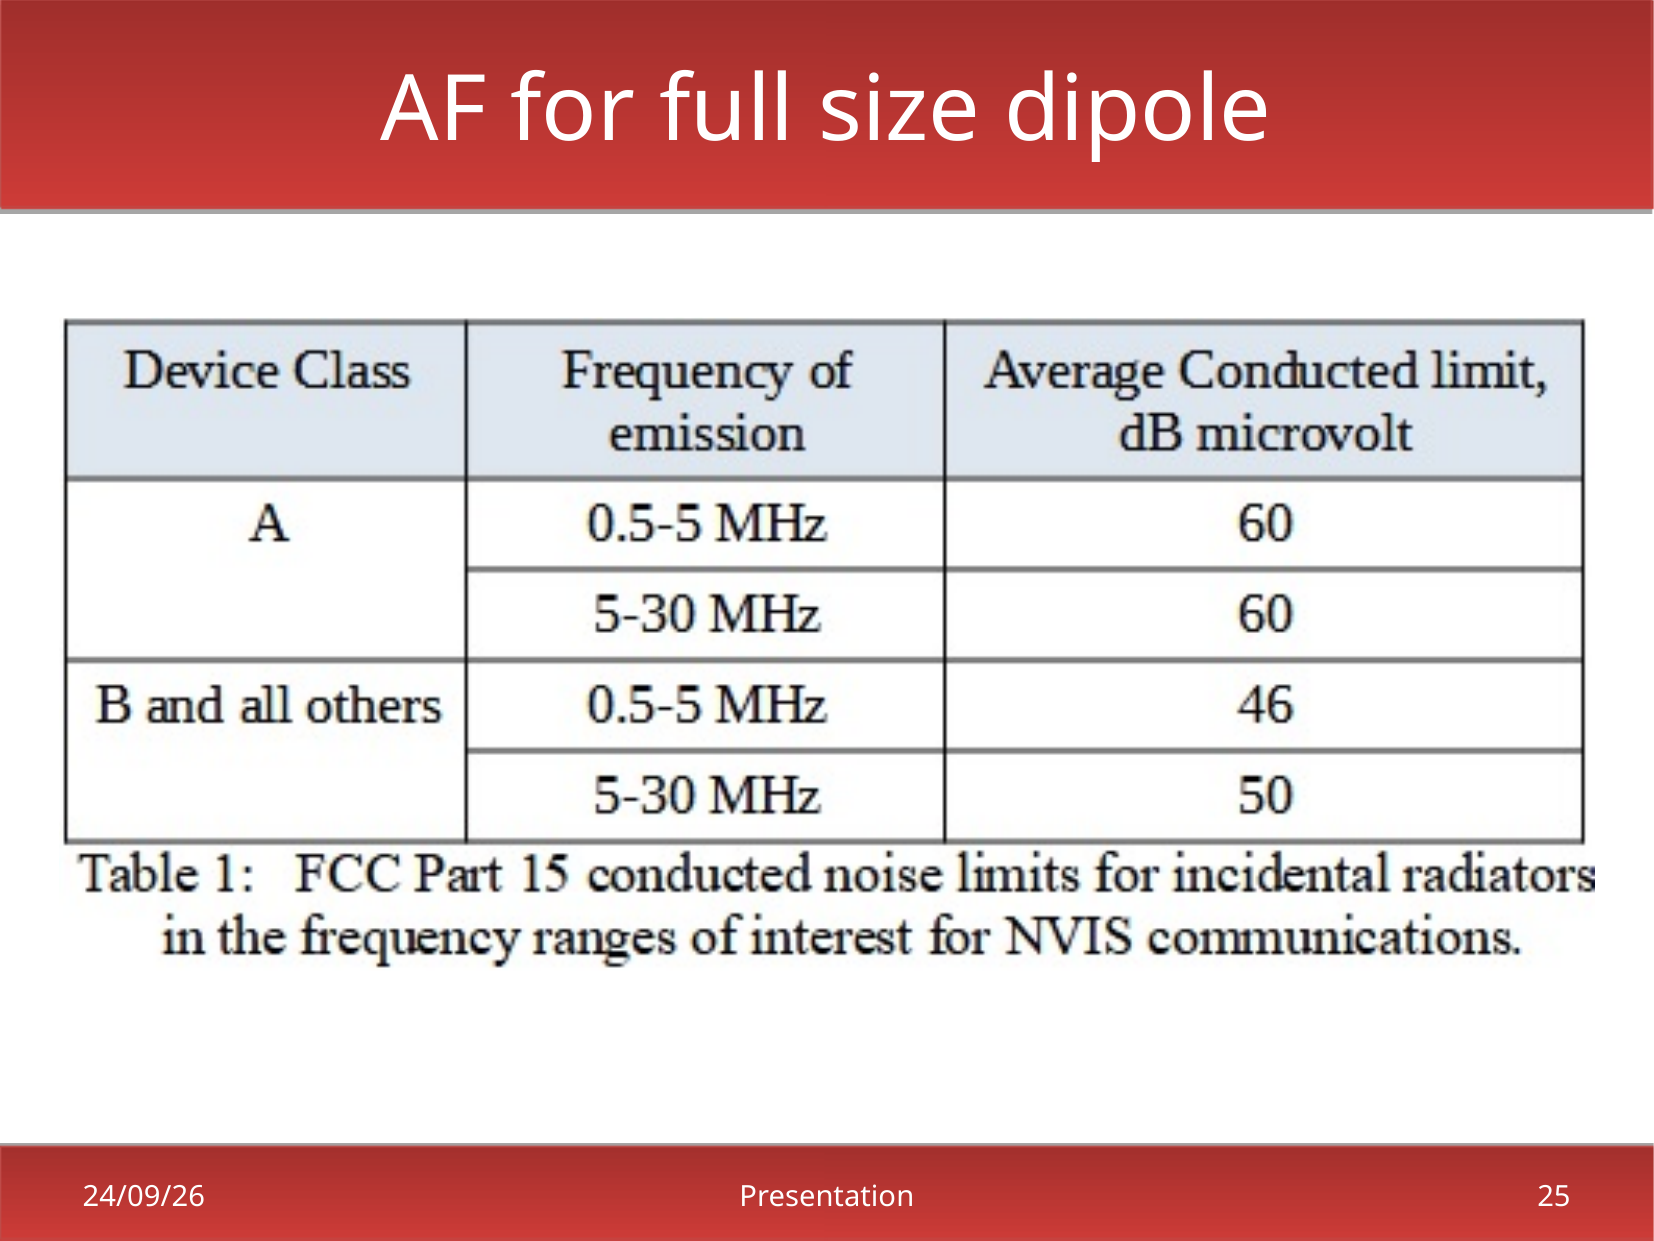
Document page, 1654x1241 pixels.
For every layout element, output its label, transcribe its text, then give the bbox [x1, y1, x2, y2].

picture [0, 0, 1654, 214]
picture [0, 1143, 1654, 1241]
picture [59, 317, 1595, 974]
title AF for full size dipole [59, 31, 1595, 178]
